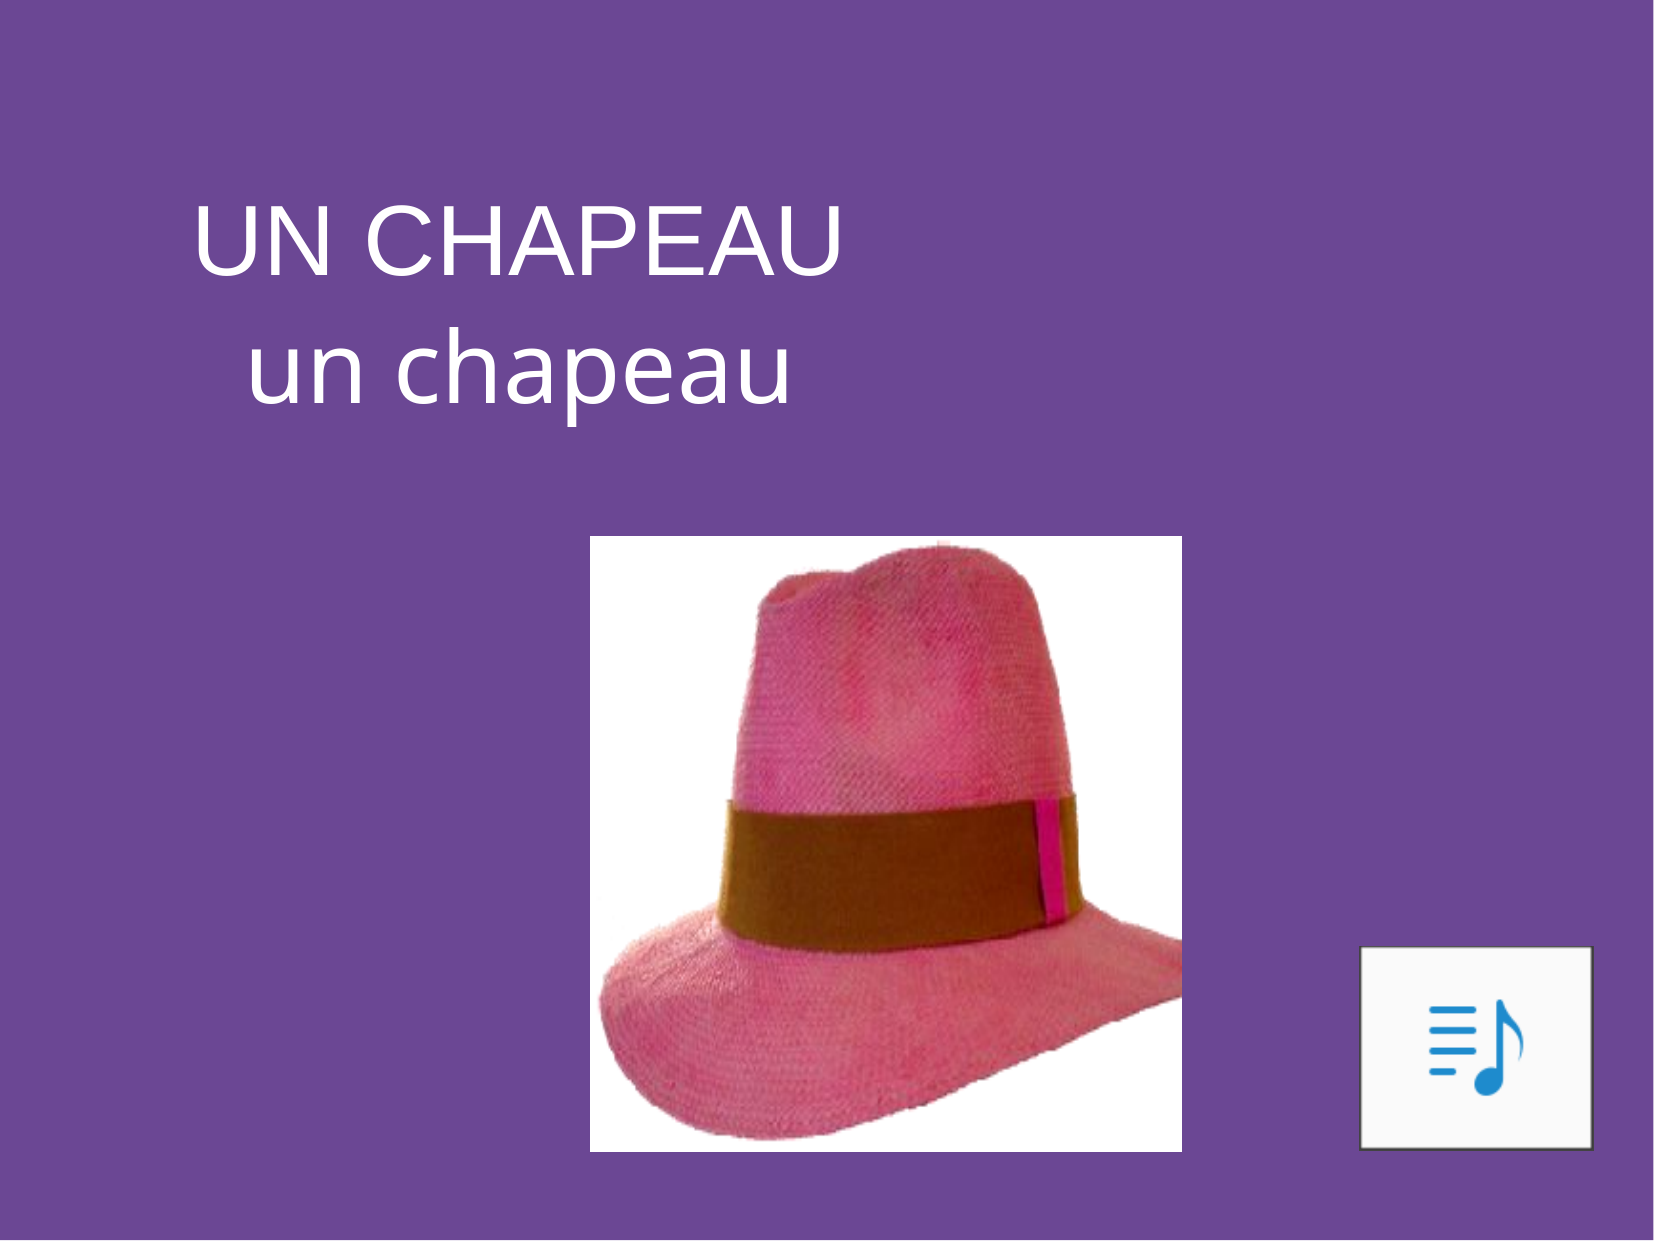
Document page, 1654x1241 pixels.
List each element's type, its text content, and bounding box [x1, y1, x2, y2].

picture [590, 536, 1182, 1152]
title [0, 0, 1654, 1241]
text_box [1358, 944, 1595, 1152]
text_box UN CHAPEAU un chapeau [177, 177, 922, 479]
